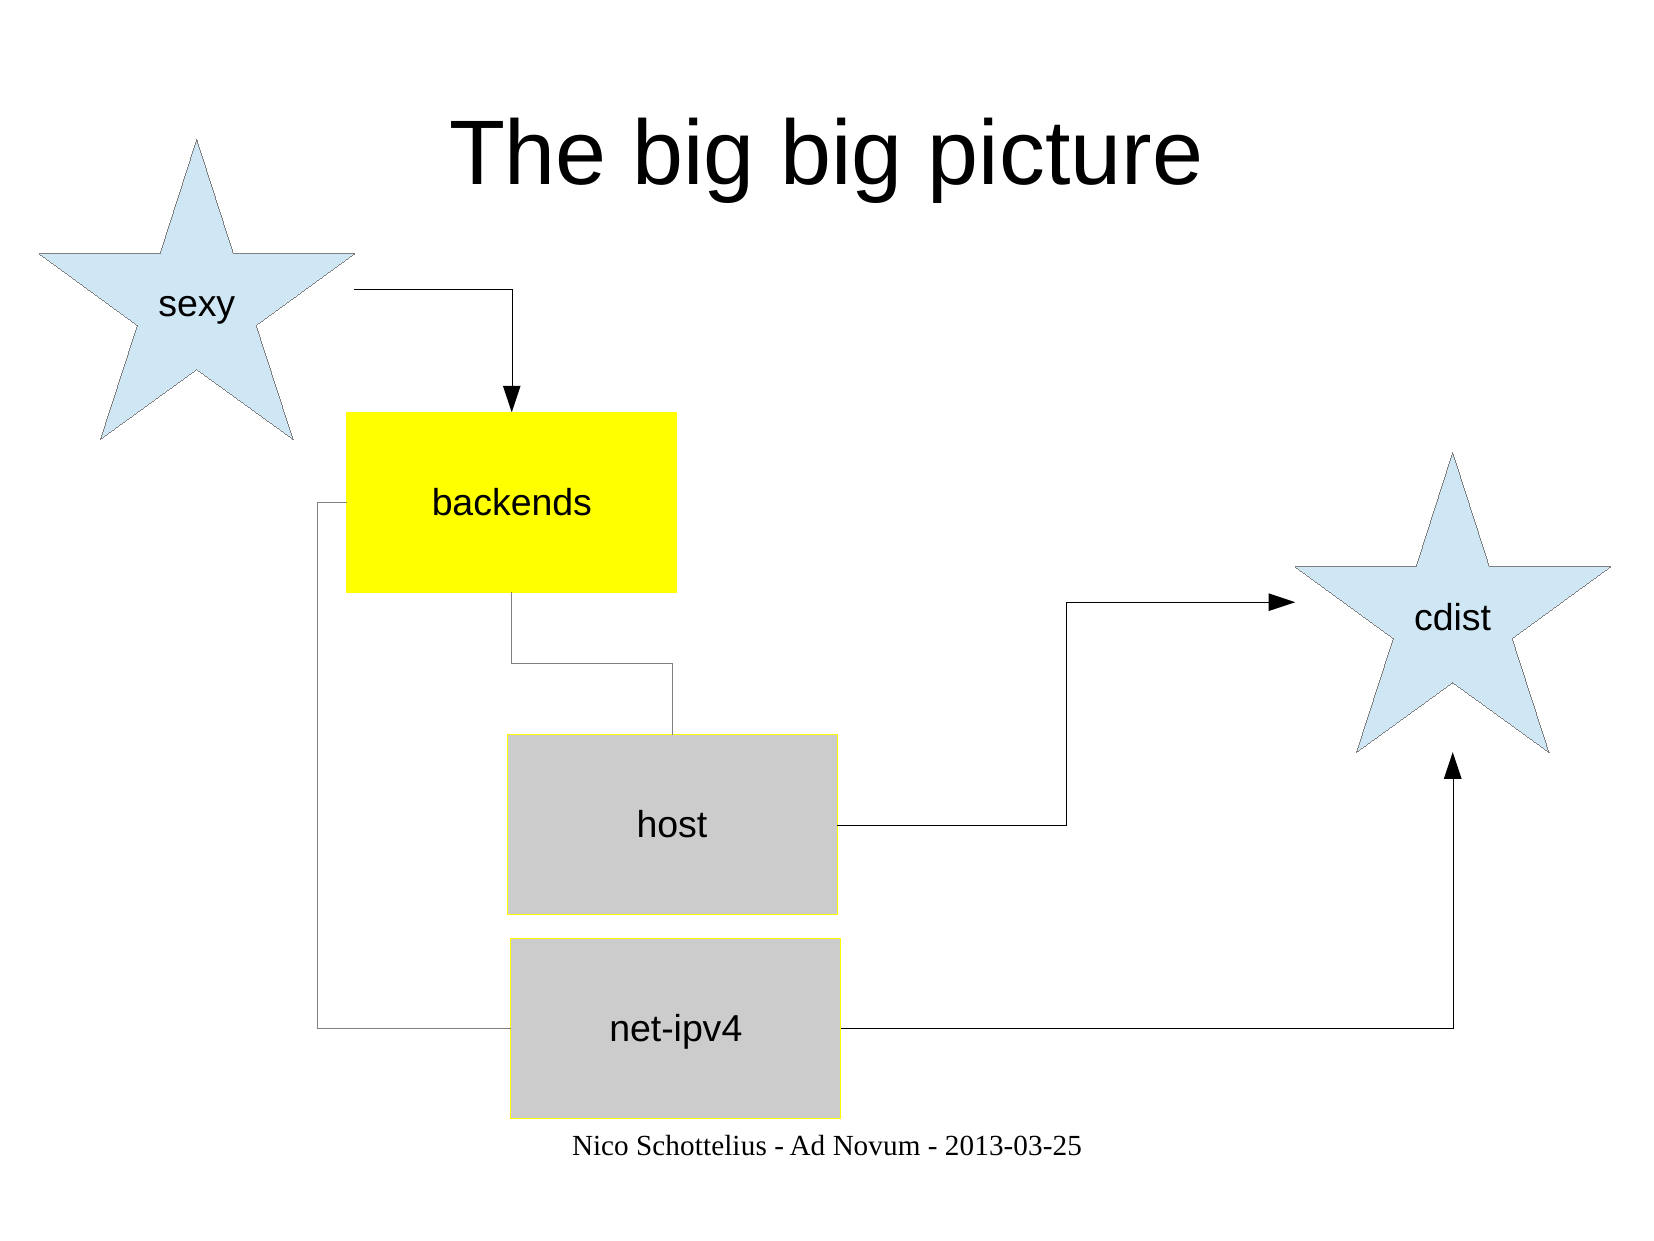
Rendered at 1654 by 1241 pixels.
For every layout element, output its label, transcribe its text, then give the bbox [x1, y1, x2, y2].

title The big big picture [82, 49, 1571, 257]
text_box sexy [39, 139, 355, 440]
text_box cdist [1295, 452, 1611, 753]
text_box host [507, 734, 838, 915]
text_box backends [346, 412, 677, 593]
text_box net-ipv4 [510, 938, 841, 1119]
